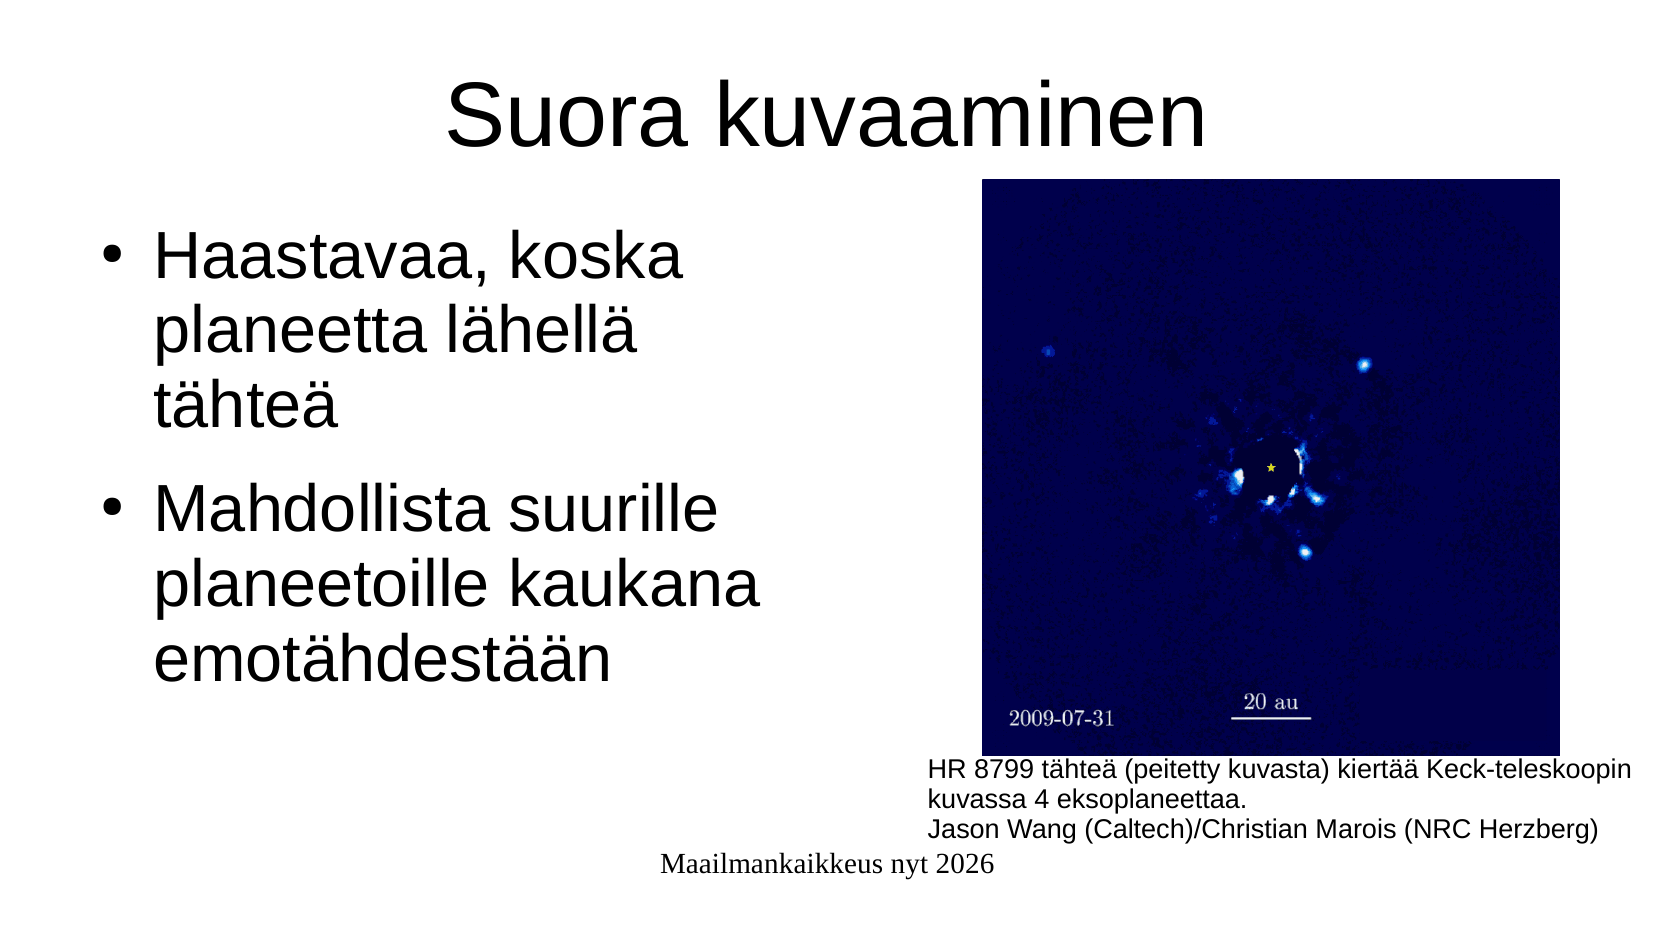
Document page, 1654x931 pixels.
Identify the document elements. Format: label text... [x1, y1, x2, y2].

text_box HR 8799 tähteä (peitetty kuvasta) kiertää Keck-teleskoopin kuvassa 4 eksoplaneettaa. Jason Wang (Caltech)/Christian Marois (NRC Herzberg) [912, 746, 1654, 864]
list Haastavaa, koska planeetta lähellä tähteä Mahdollista suurille planeetoille kaukana emotähdestään [82, 217, 780, 758]
title Suora kuvaaminen [82, 37, 1571, 193]
picture [982, 179, 1560, 746]
